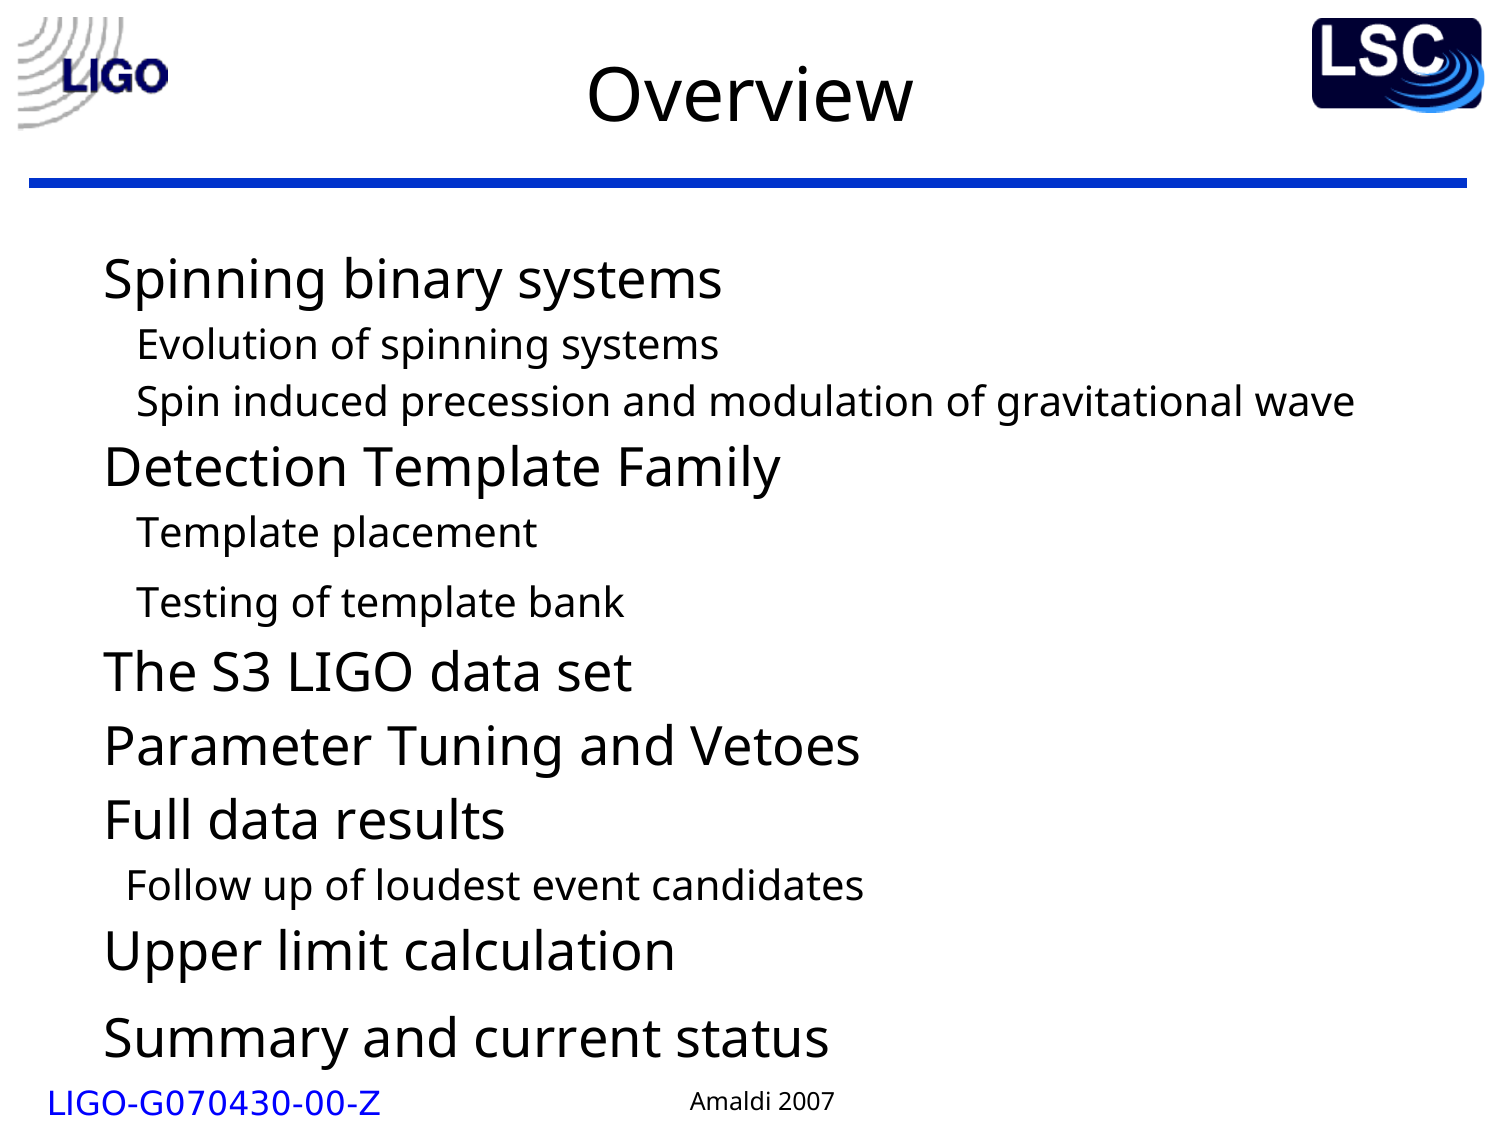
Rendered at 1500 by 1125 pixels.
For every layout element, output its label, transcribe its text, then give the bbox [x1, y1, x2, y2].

picture [17, 17, 168, 131]
picture [1312, 18, 1485, 113]
title Overview [75, 21, 1425, 164]
text_box Spinning binary systems Evolution of spinning systems Spin induced precession and modulation of gravitational wave Detection Template Family Template placement Testing of template bank The S3 LIGO data set Parameter Tuning and Vetoes Full data results Follow up of loudest event candidates Upper limit calculation Summary and current status [75, 232, 1463, 989]
